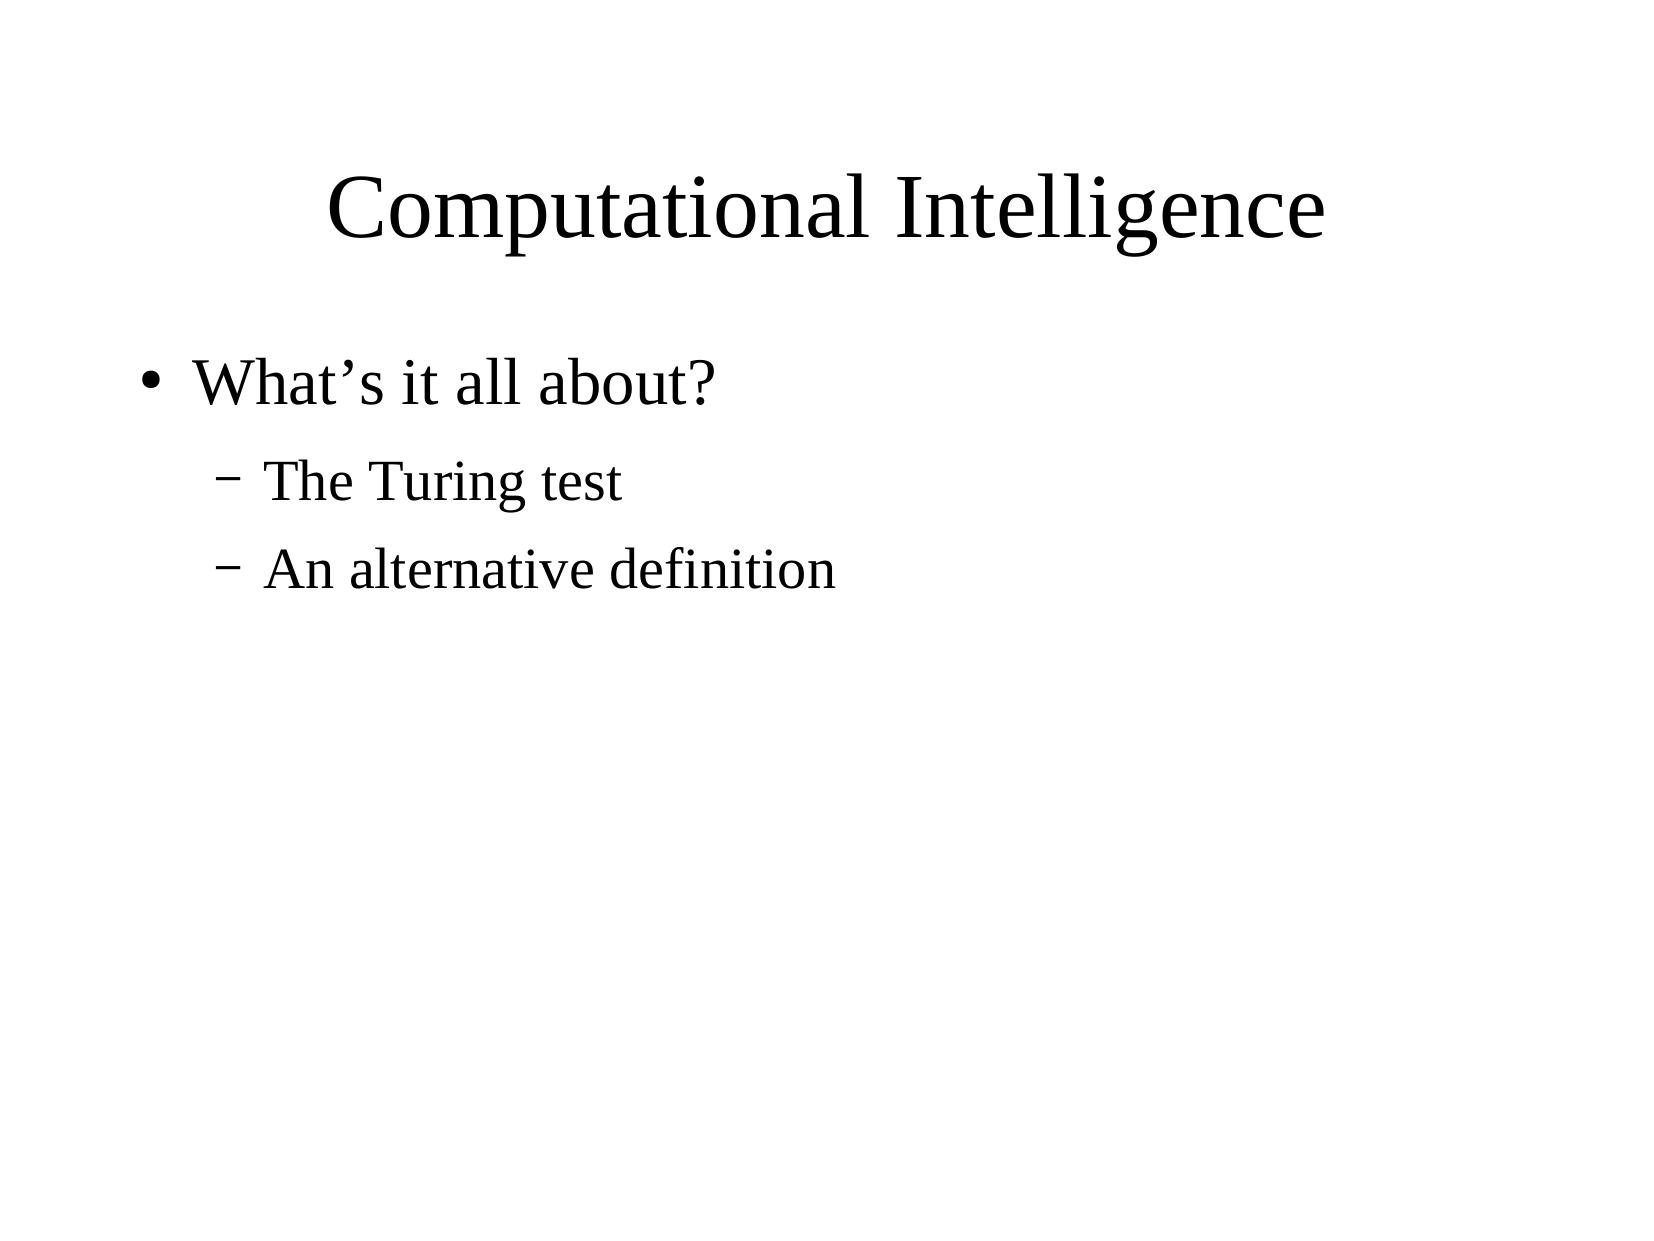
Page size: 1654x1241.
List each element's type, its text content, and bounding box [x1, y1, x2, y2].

list What’s it all about? The Turing test An alternative definition [121, 344, 1534, 1127]
title Computational Intelligence [121, 102, 1534, 311]
